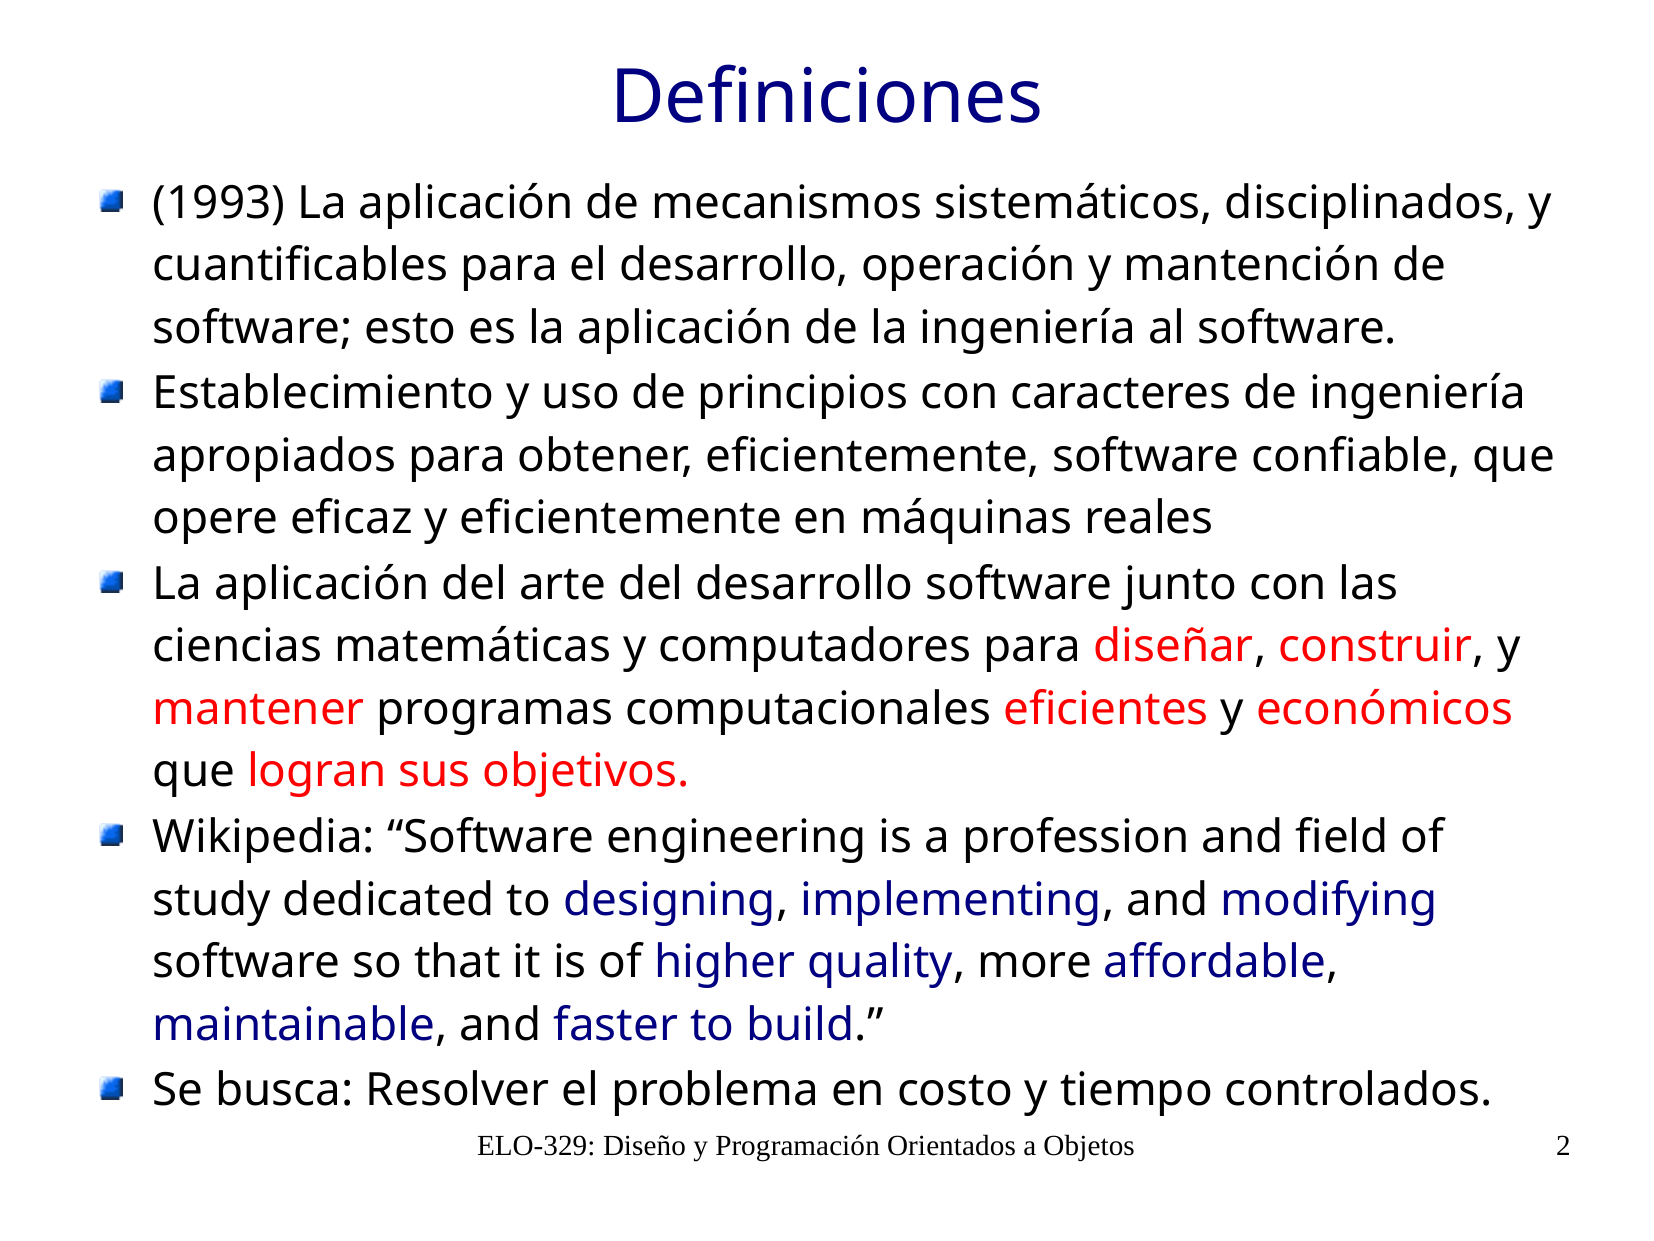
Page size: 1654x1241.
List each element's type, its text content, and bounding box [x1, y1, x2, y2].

list (1993) La aplicación de mecanismos sistemáticos, disciplinados, y cuantificables para el desarrollo, operación y mantención de software; esto es la aplicación de la ingeniería al software. Establecimiento y uso de principios con caracteres de ingeniería apropiados para obtener, eficientemente, software confiable, que opere eficaz y eficientemente en máquinas reales La aplicación del arte del desarrollo software junto con las ciencias matemáticas y computadores para diseñar, construir, y mantener programas computacionales eficientes y económicos que logran sus objetivos. Wikipedia: “Software engineering is a profession and field of study dedicated to designing, implementing, and modifying software so that it is of higher quality, more affordable, maintainable, and faster to build.” Se busca: Resolver el problema en costo y tiempo controlados. [81, 169, 1573, 1097]
title Definiciones [82, 43, 1571, 145]
